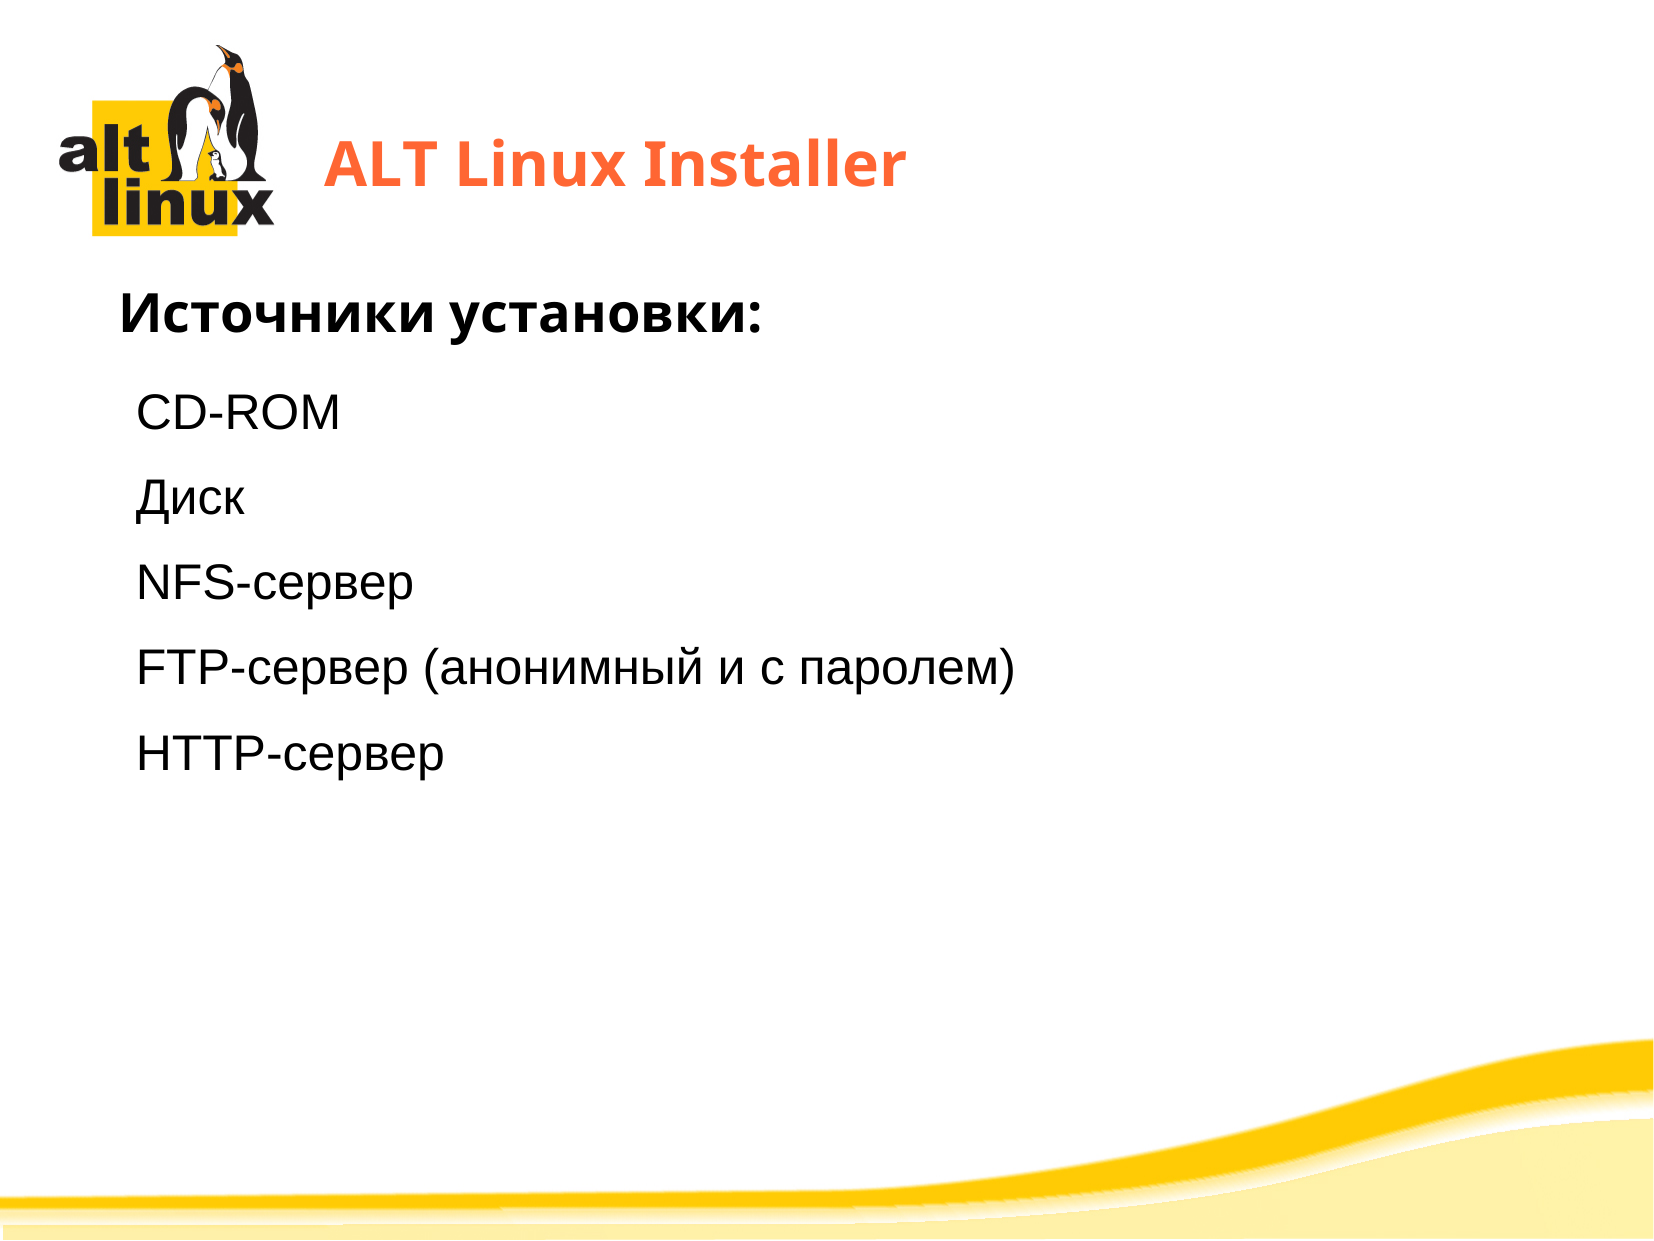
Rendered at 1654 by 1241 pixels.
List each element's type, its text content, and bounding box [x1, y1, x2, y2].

title Источники установки: [118, 237, 1536, 386]
picture [0, 0, 1654, 1240]
list CD-ROM Диск NFS-сервер FTP-сервер (анонимный и с паролем) HTTP-сервер [118, 386, 1536, 1063]
title ALT Linux Installer [324, 88, 1536, 237]
